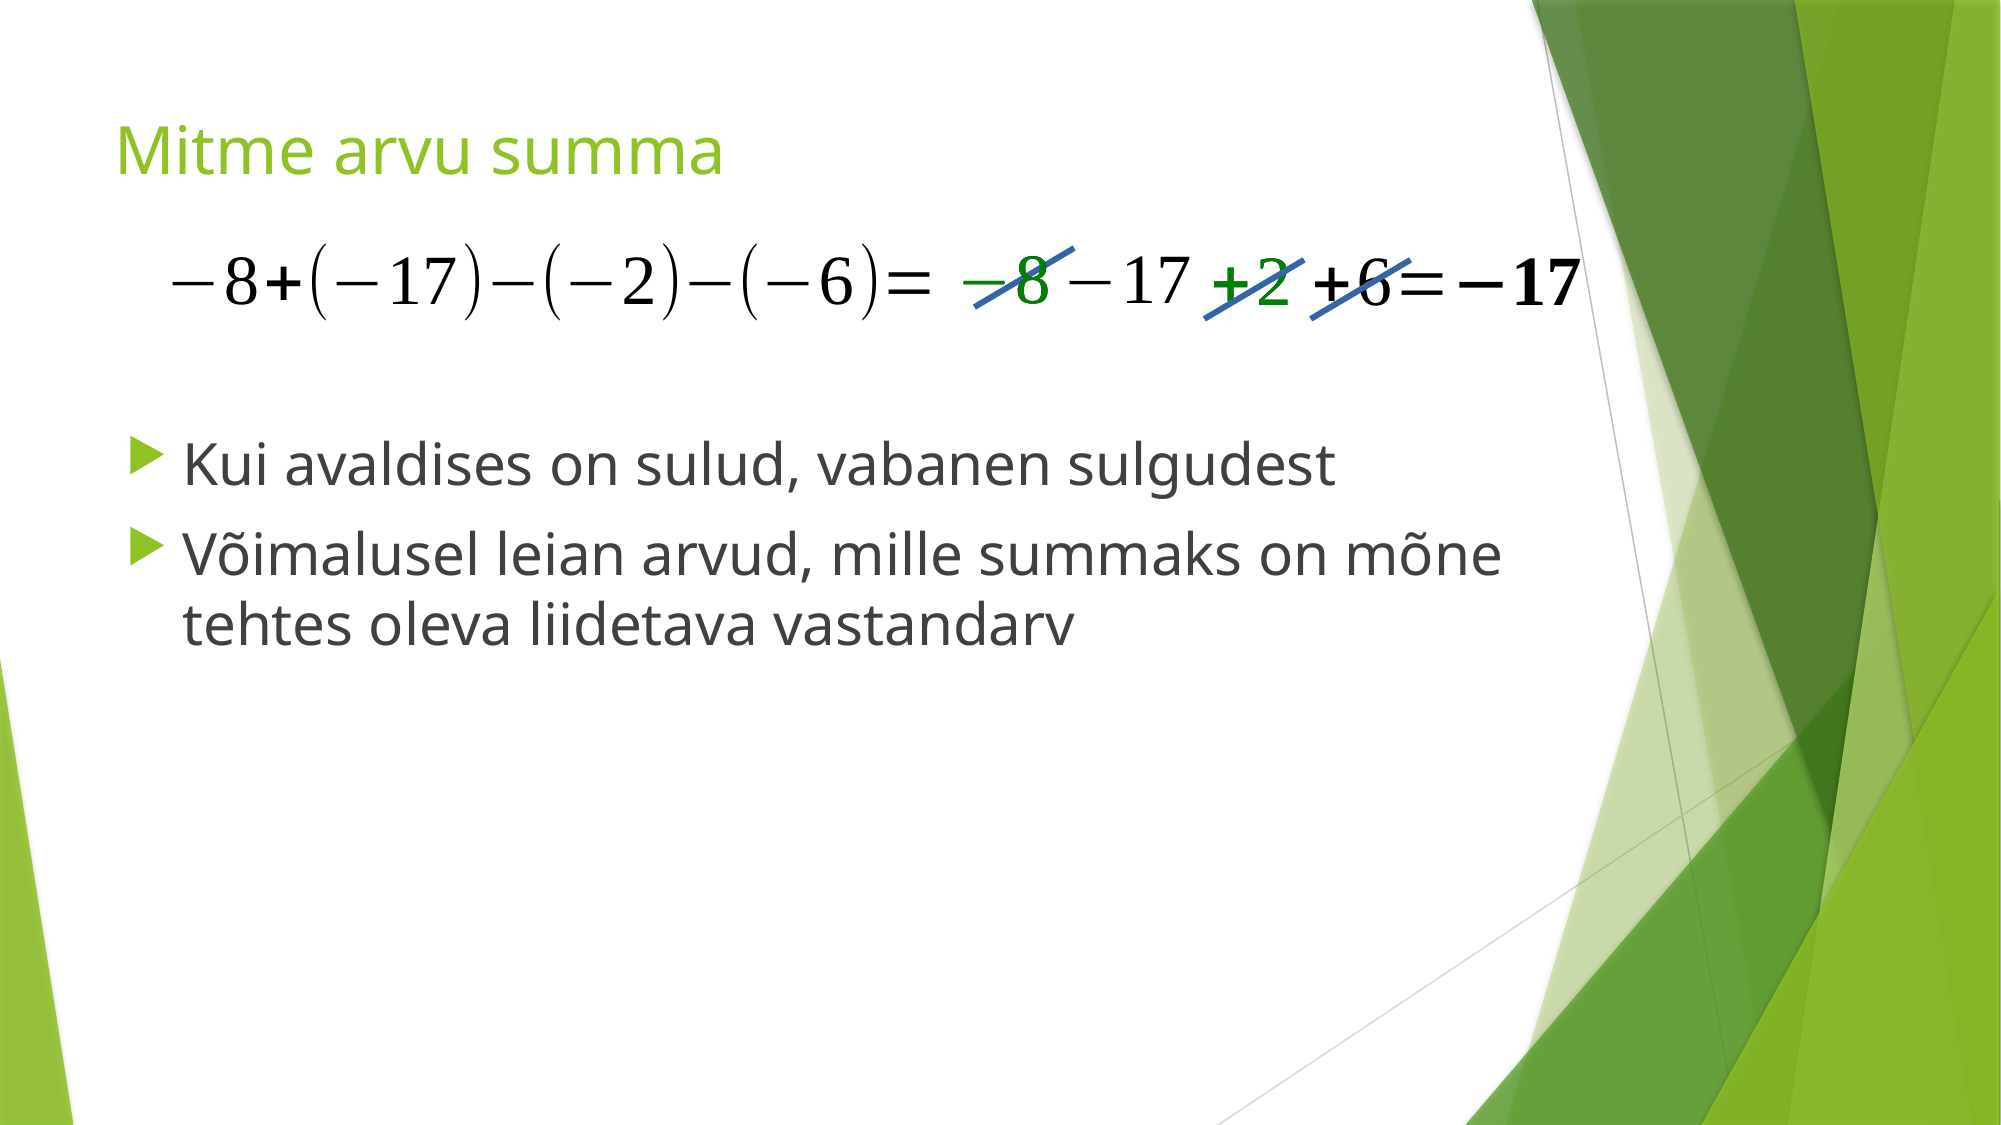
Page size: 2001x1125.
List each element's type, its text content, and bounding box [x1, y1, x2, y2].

chart [1209, 268, 1298, 321]
chart [950, 240, 1199, 319]
list Kui avaldises on sulud, vabanen sulgudest Võimalusel leian arvud, mille summaks on mõne tehtes oleva liidetava vastandarv [111, 419, 1536, 845]
chart [1305, 242, 1590, 321]
title Mitme arvu summa [99, 99, 1613, 237]
chart [1204, 242, 1298, 315]
chart [159, 240, 945, 325]
